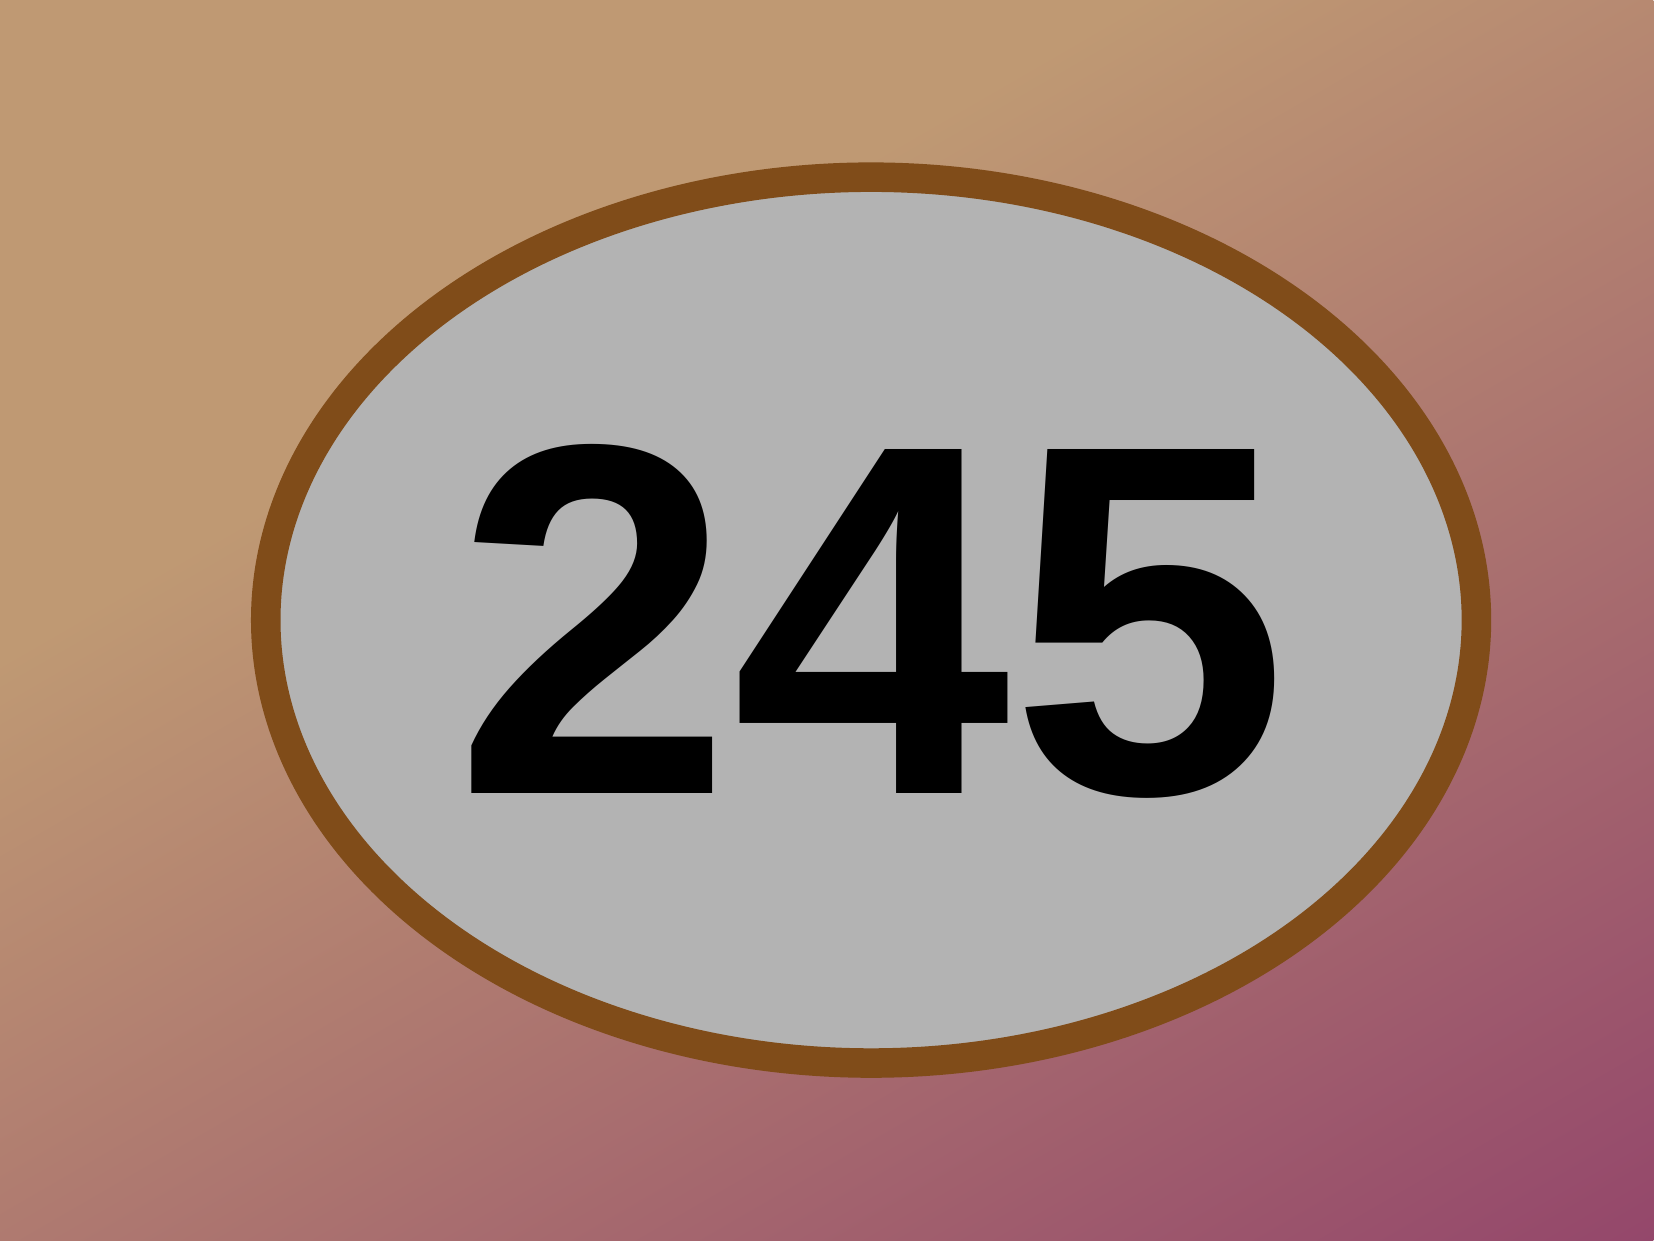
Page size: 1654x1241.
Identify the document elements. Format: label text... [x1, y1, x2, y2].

text_box 245 [265, 177, 1477, 1064]
